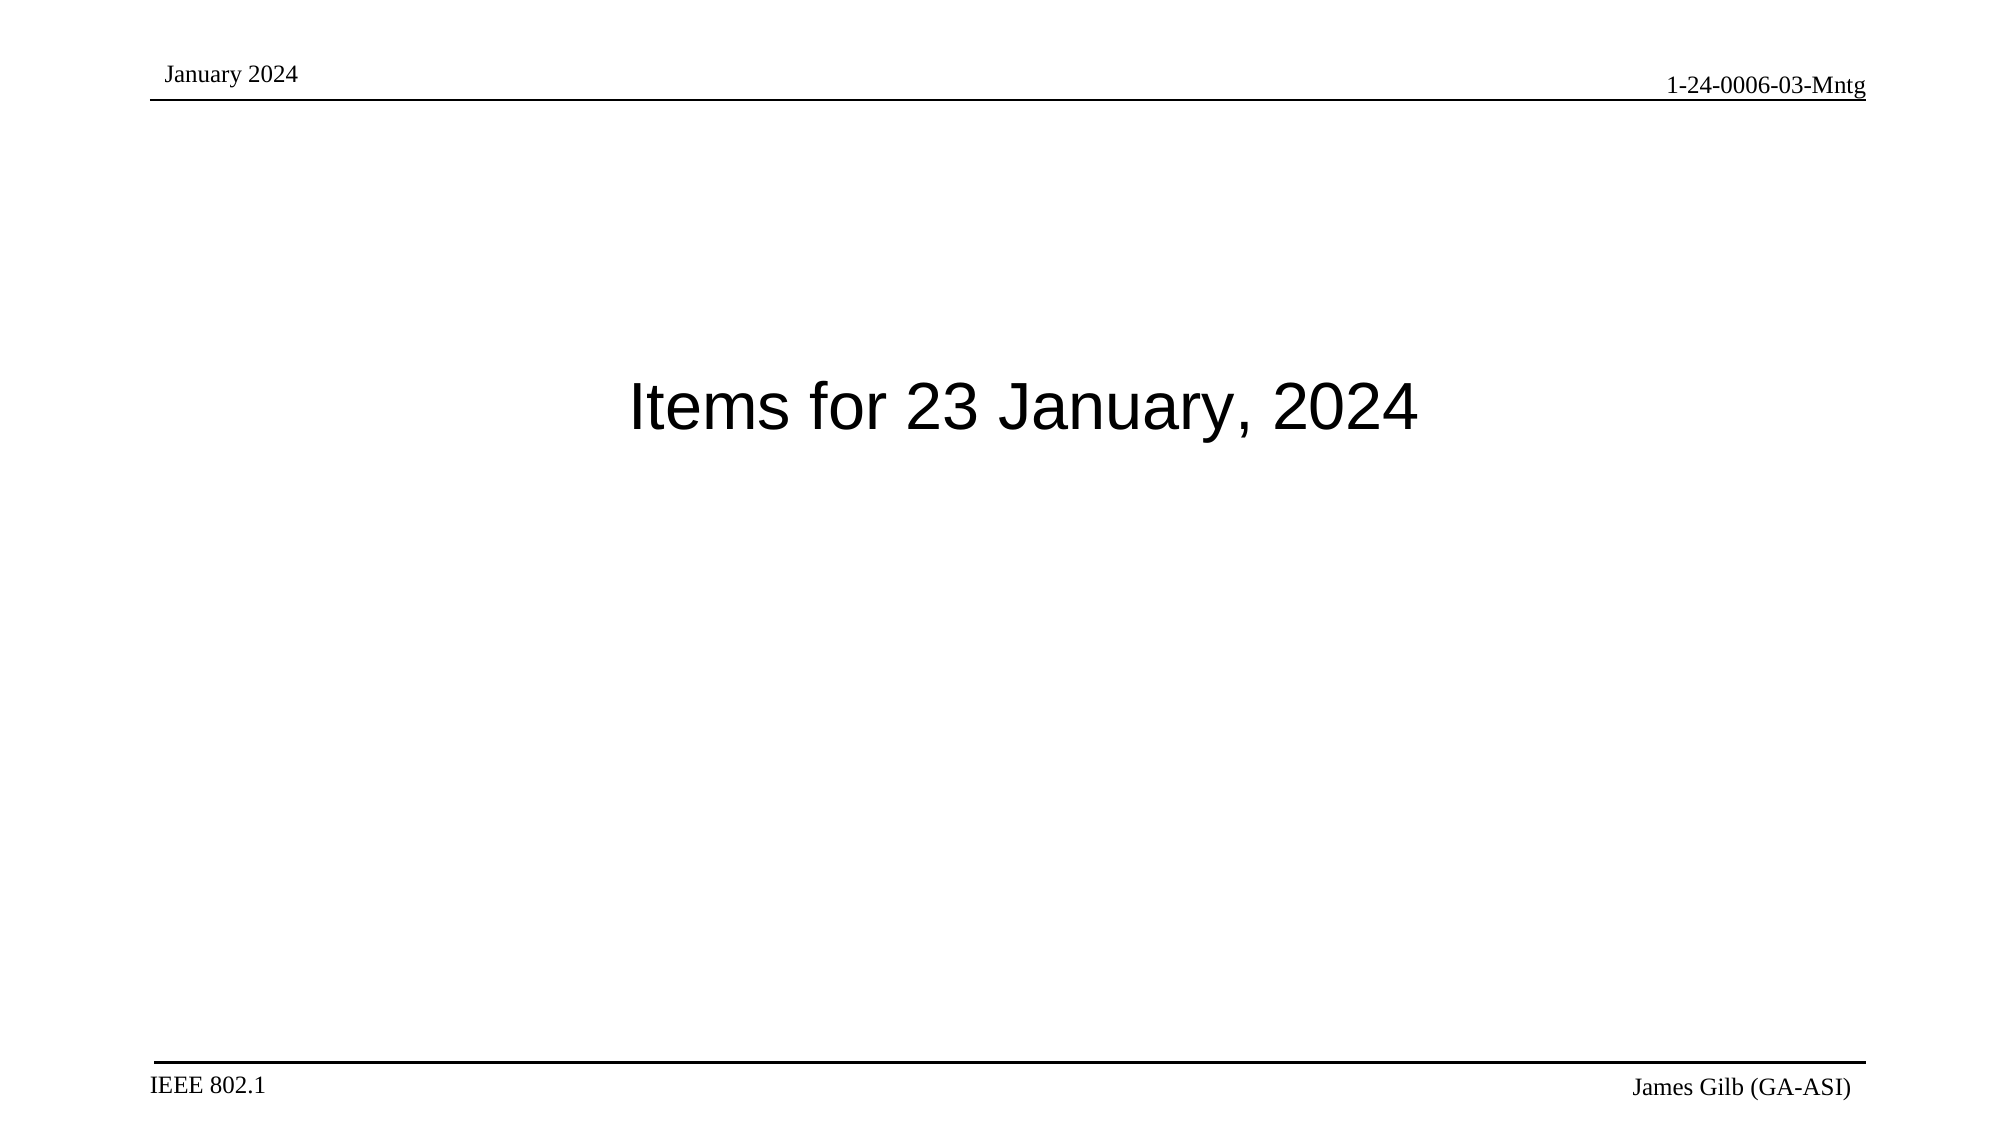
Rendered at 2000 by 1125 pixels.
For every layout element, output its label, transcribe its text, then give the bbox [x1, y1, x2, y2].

subtitle Items for 23 January, 2024 [149, 112, 1900, 693]
